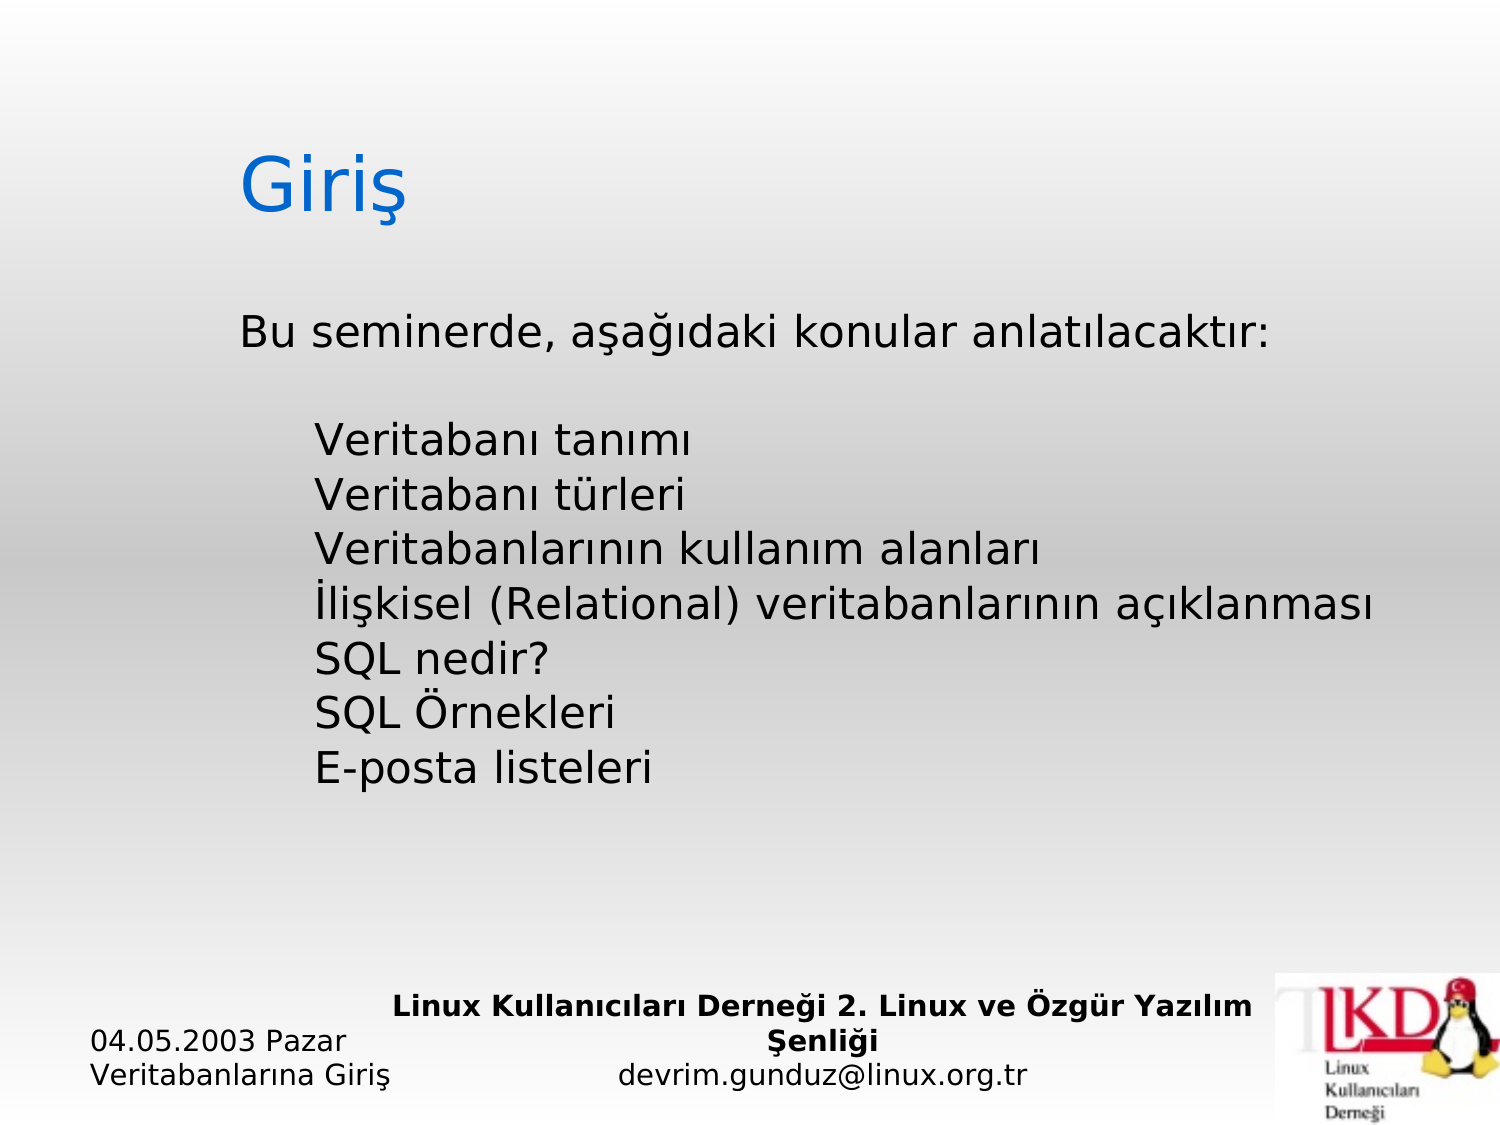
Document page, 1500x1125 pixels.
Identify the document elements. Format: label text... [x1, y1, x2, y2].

title Giriş [224, 49, 1425, 237]
picture [1275, 973, 1500, 1125]
list Bu seminerde, aşağıdaki konular anlatılacaktır: Veritabanı tanımı Veritabanı türleri Veritabanlarının kullanım alanları İlişkisel (Relational) veritabanlarının açıklanması SQL nedir? SQL Örnekleri E-posta listeleri [224, 299, 1425, 975]
